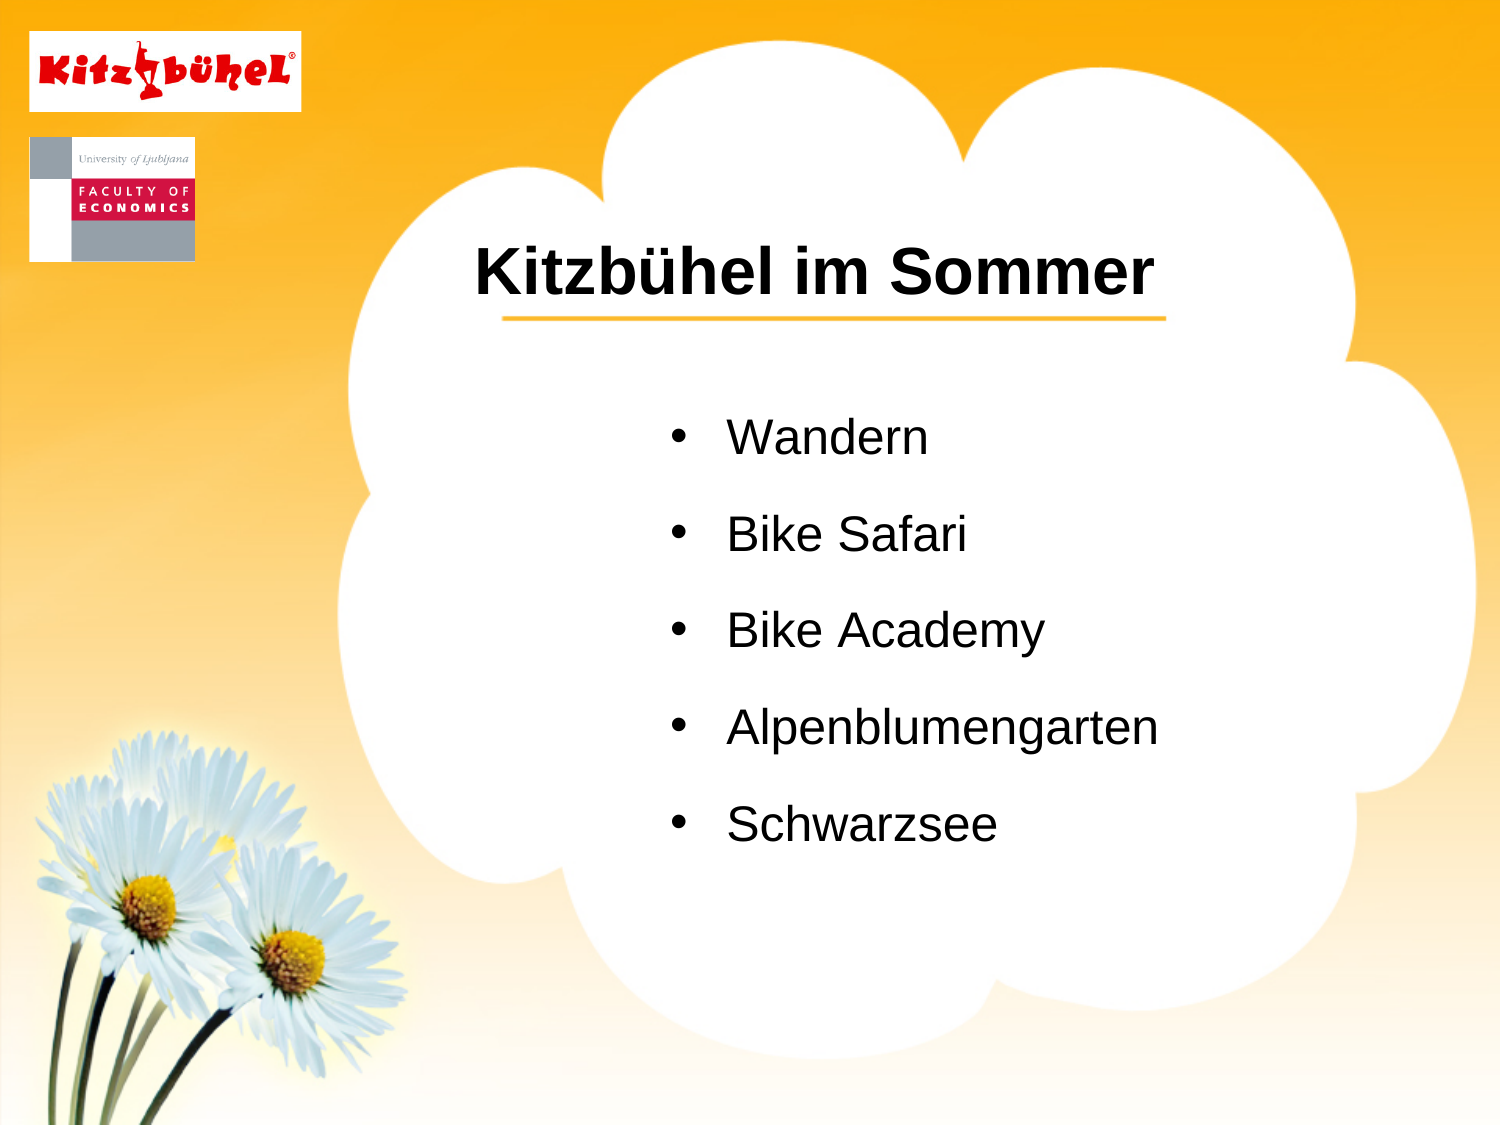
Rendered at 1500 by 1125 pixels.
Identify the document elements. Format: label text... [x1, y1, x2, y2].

list [478, 385, 1365, 953]
picture [0, 0, 1500, 1125]
title Kitzbühel im Sommer [188, 160, 1471, 349]
text_box Wandern Bike Safari Bike Academy Alpenblumengarten Schwarzsee [655, 397, 1223, 988]
